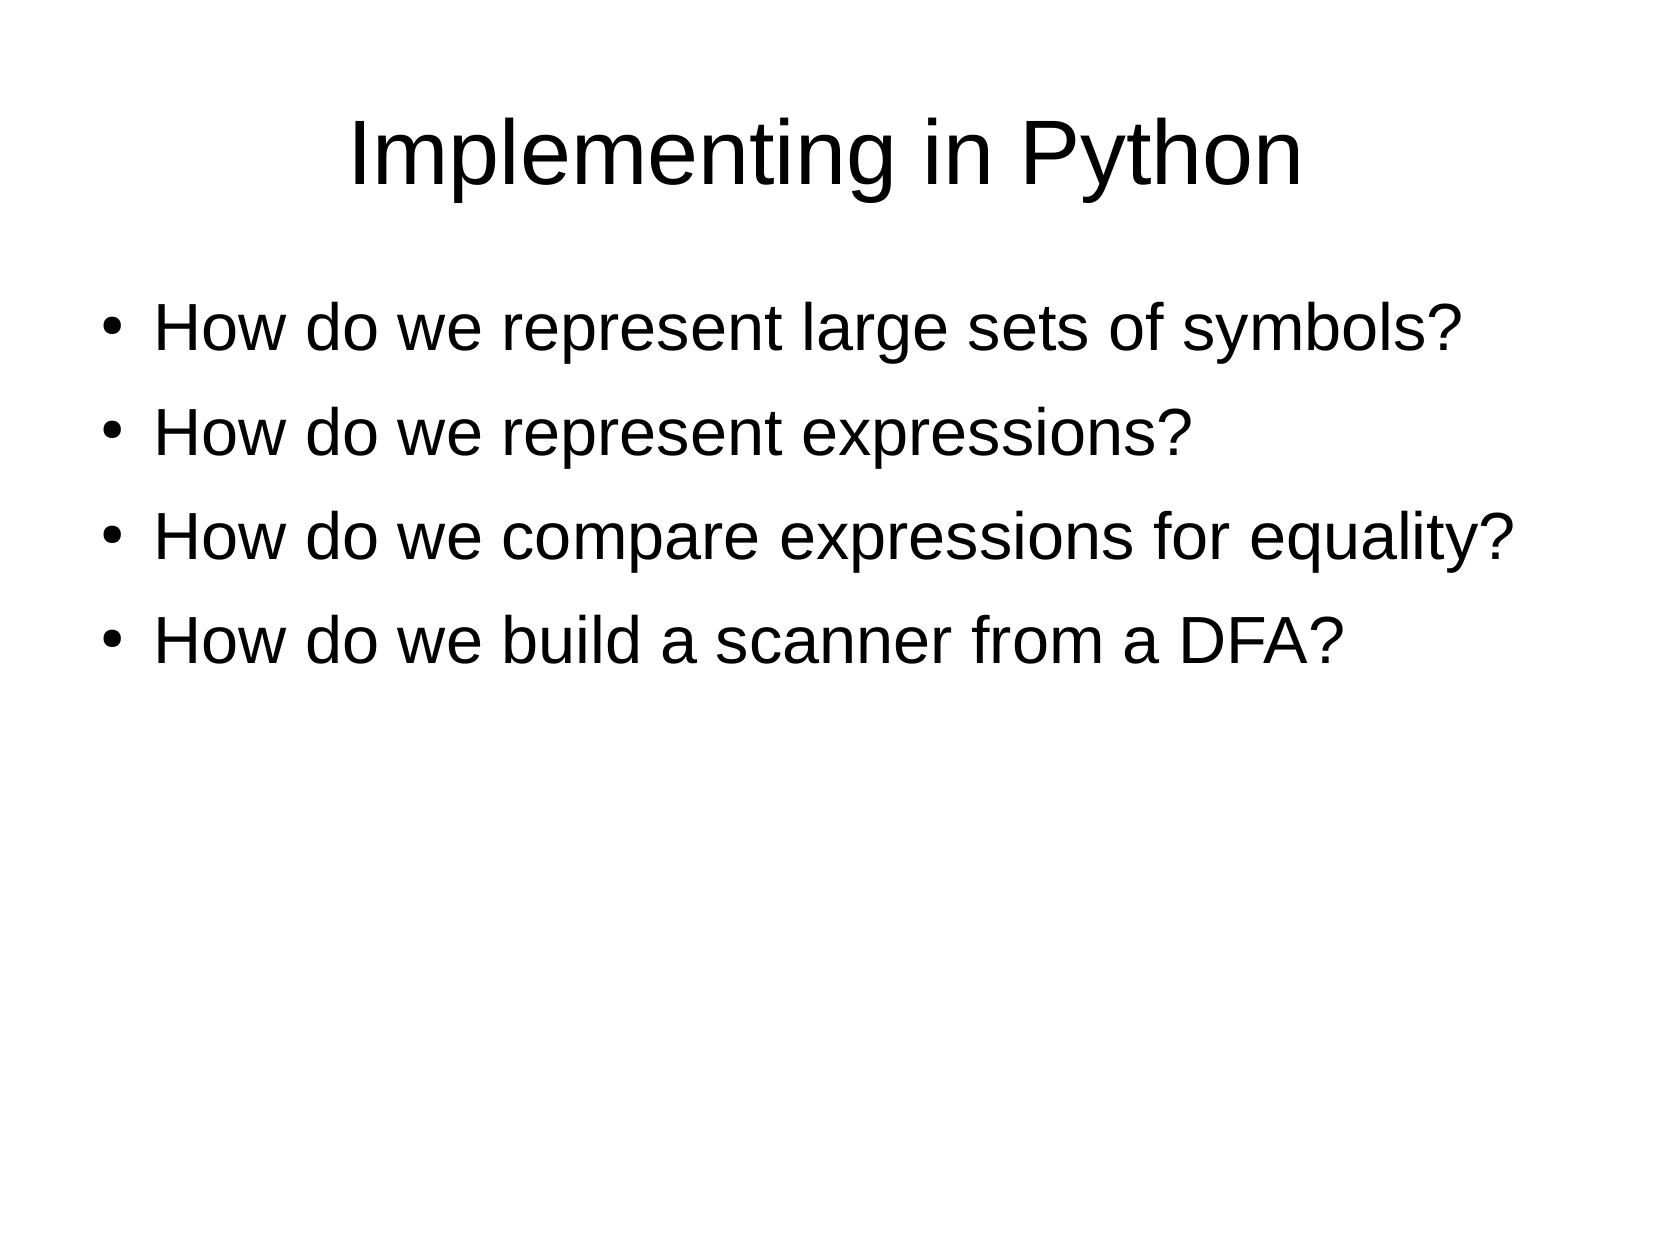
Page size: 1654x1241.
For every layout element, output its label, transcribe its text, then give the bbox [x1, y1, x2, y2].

title Implementing in Python [82, 49, 1571, 257]
list How do we represent large sets of symbols? How do we represent expressions? How do we compare expressions for equality? How do we build a scanner from a DFA? [82, 290, 1571, 1010]
